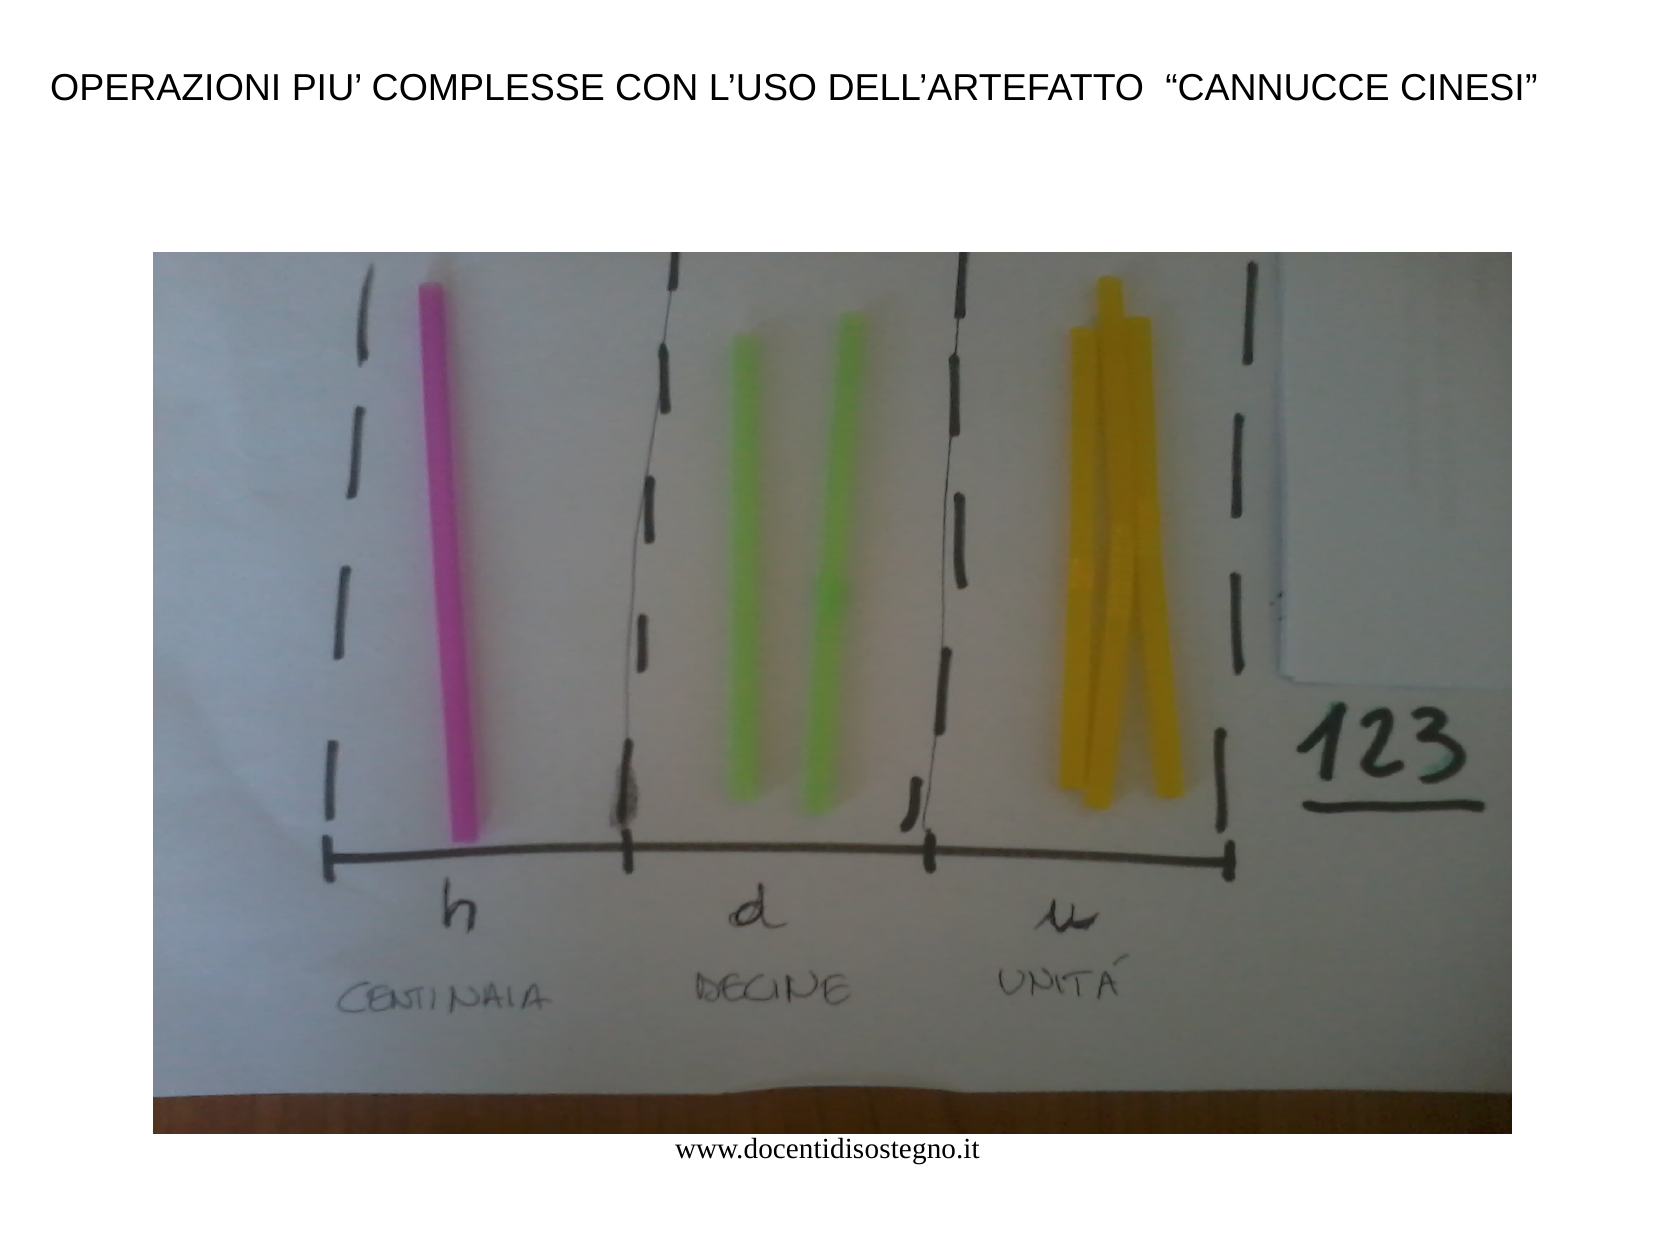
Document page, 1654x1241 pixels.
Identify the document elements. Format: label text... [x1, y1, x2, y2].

picture [153, 252, 1512, 1134]
text_box OPERAZIONI PIU’ COMPLESSE CON L’USO DELL’ARTEFATTO “CANNUCCE CINESI” [35, 59, 1607, 116]
text_box www.docentidisostegno.it [565, 1129, 1090, 1216]
